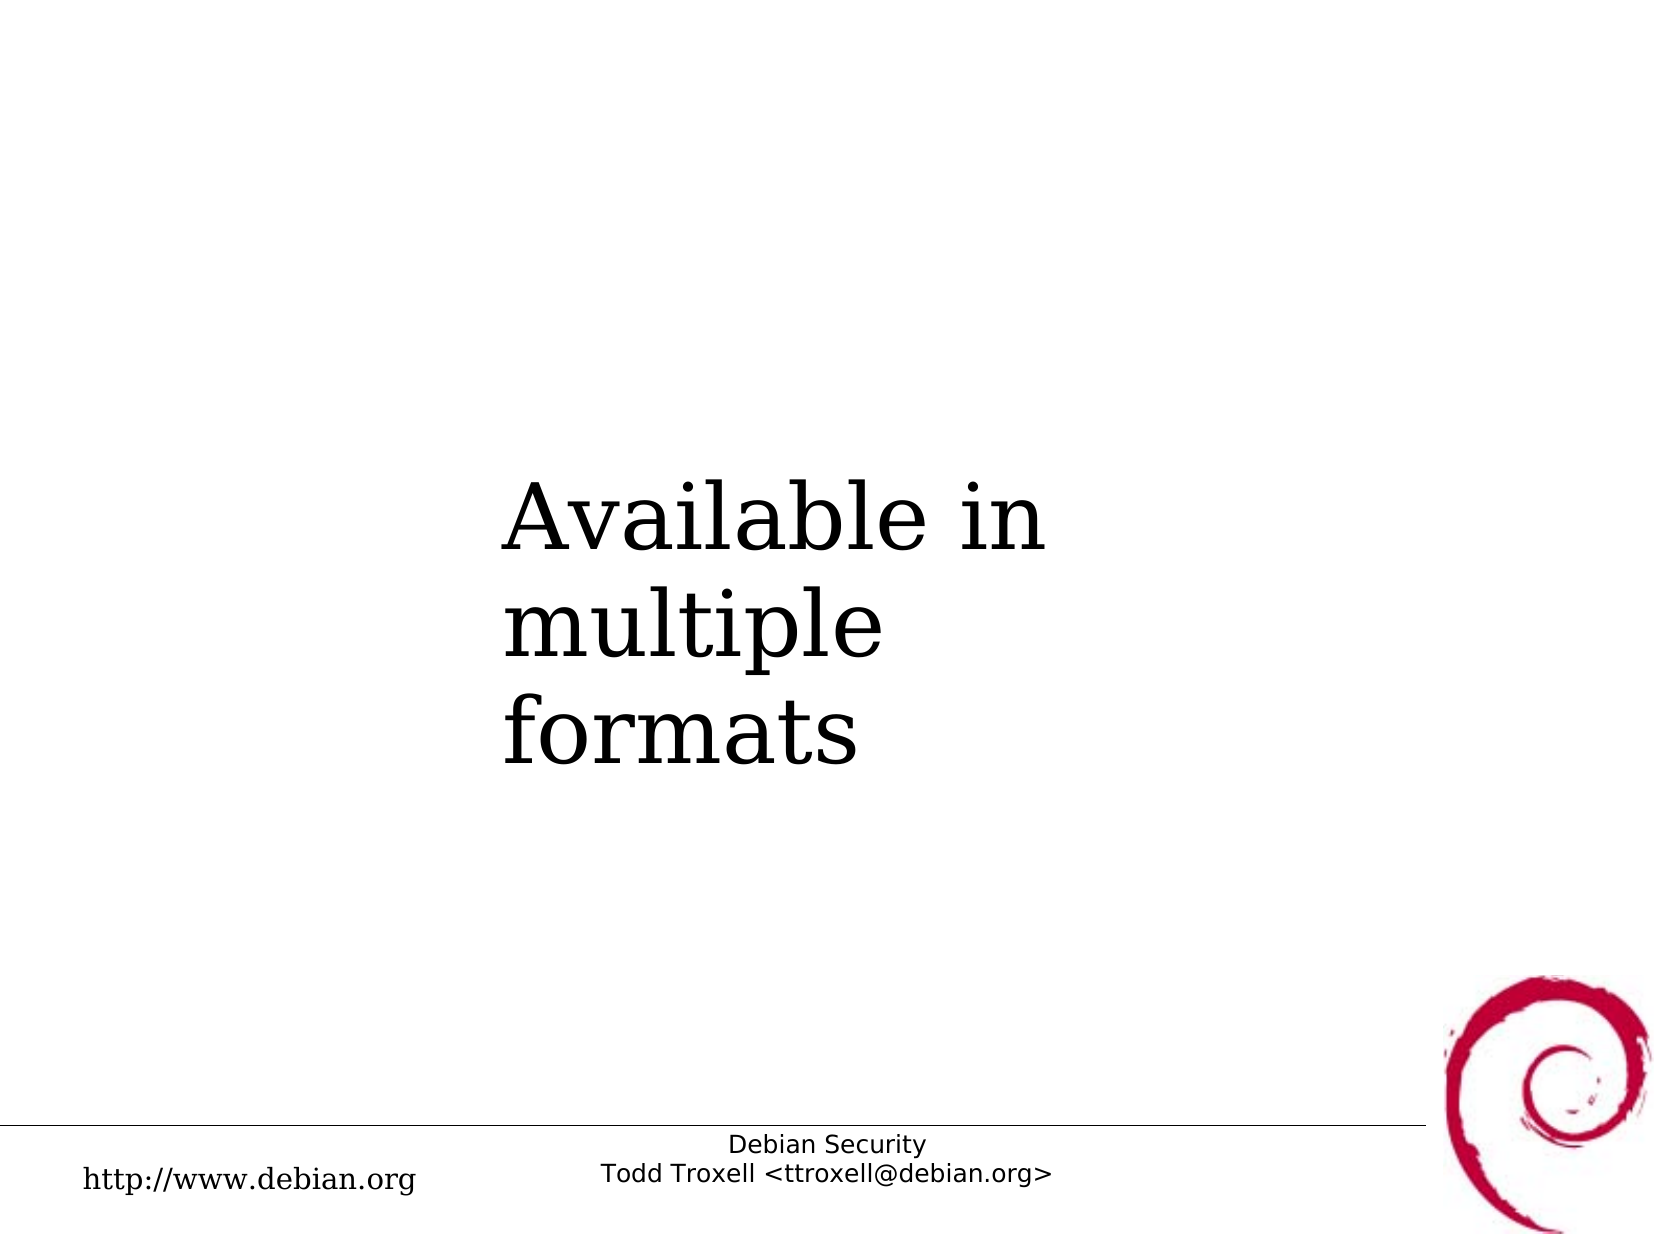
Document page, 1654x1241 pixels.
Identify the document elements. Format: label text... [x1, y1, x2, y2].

picture [1443, 975, 1654, 1234]
text_box Available in multiple formats [487, 457, 1163, 793]
